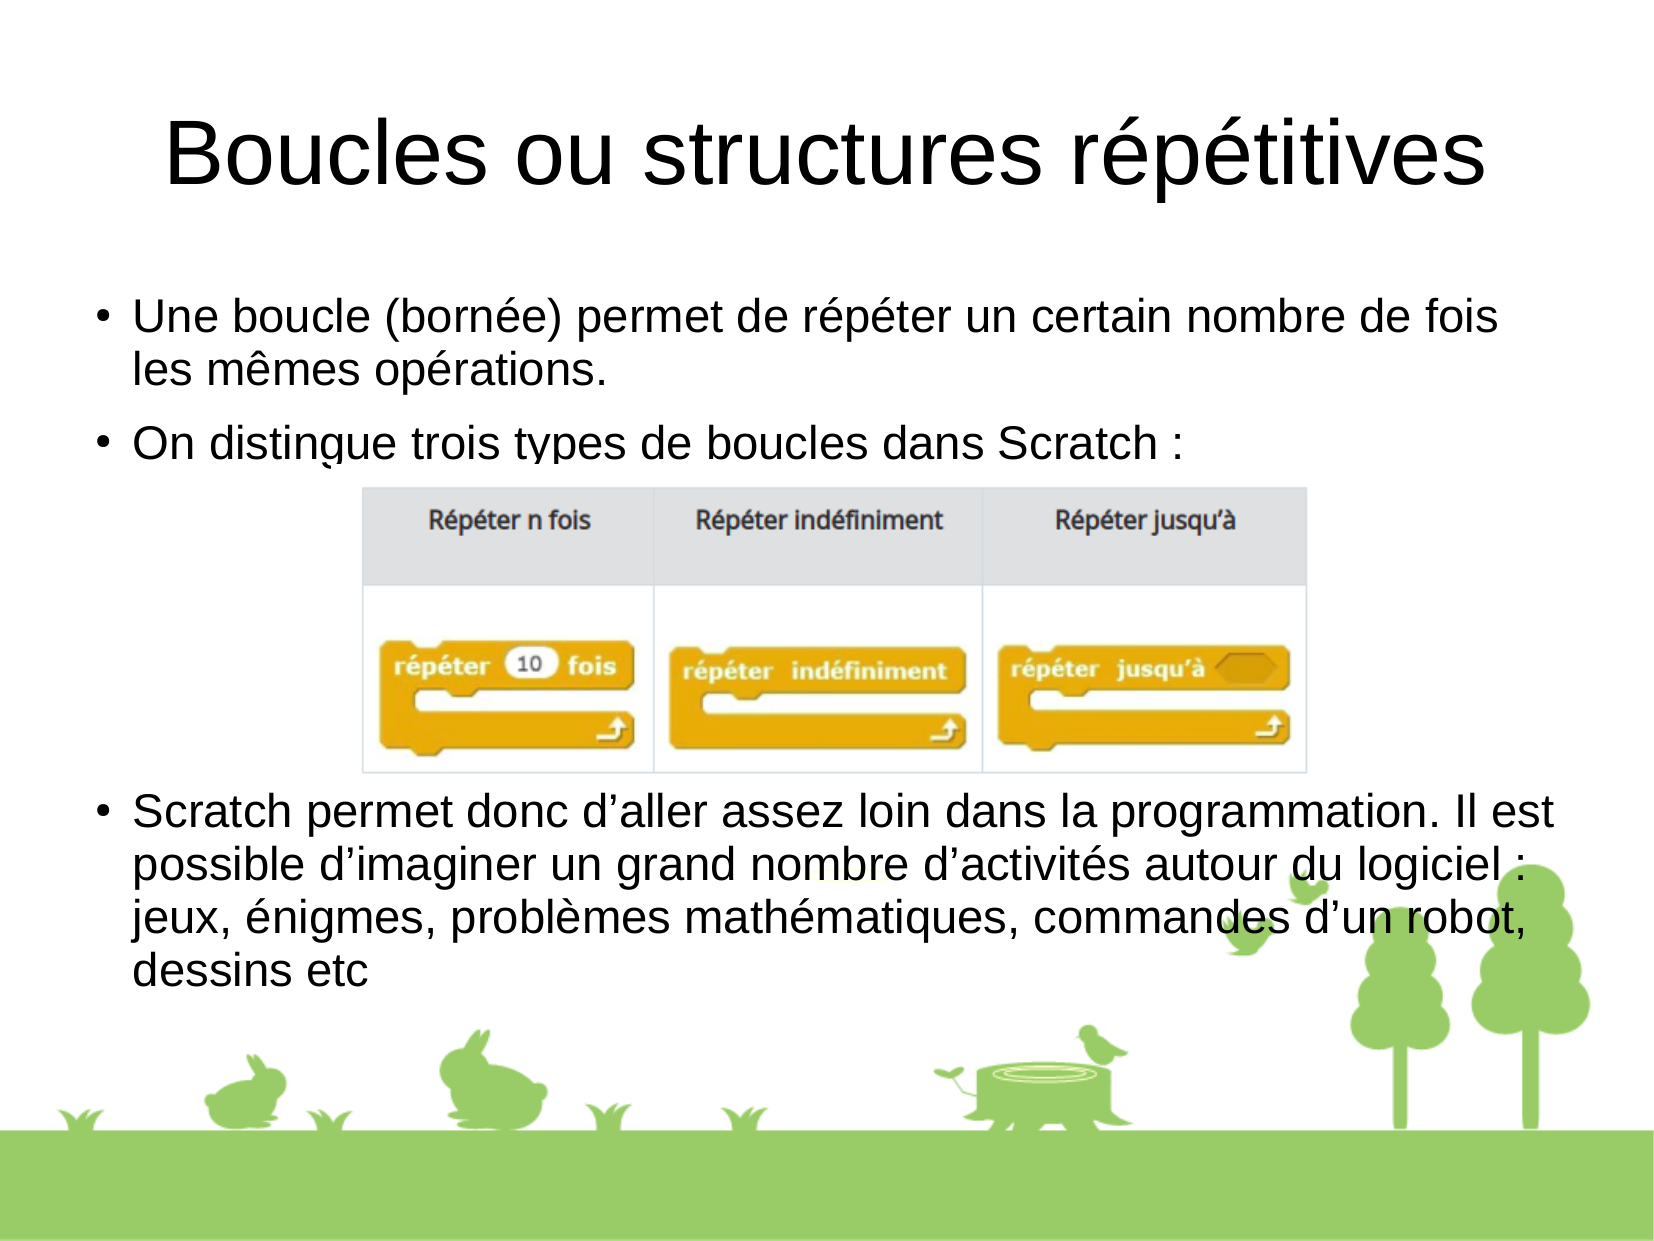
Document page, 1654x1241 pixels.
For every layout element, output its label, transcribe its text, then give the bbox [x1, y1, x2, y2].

picture [0, 0, 1654, 1241]
title Boucles ou structures répétitives [82, 49, 1571, 257]
list Une boucle (bornée) permet de répéter un certain nombre de fois les mêmes opérations. On distingue trois types de boucles dans Scratch : Scratch permet donc d’aller assez loin dans la programmation. Il est possible d’imaginer un grand nombre d’activités autour du logiciel : jeux, énigmes, problèmes mathématiques, commandes d’un robot, dessins etc [82, 290, 1571, 1010]
